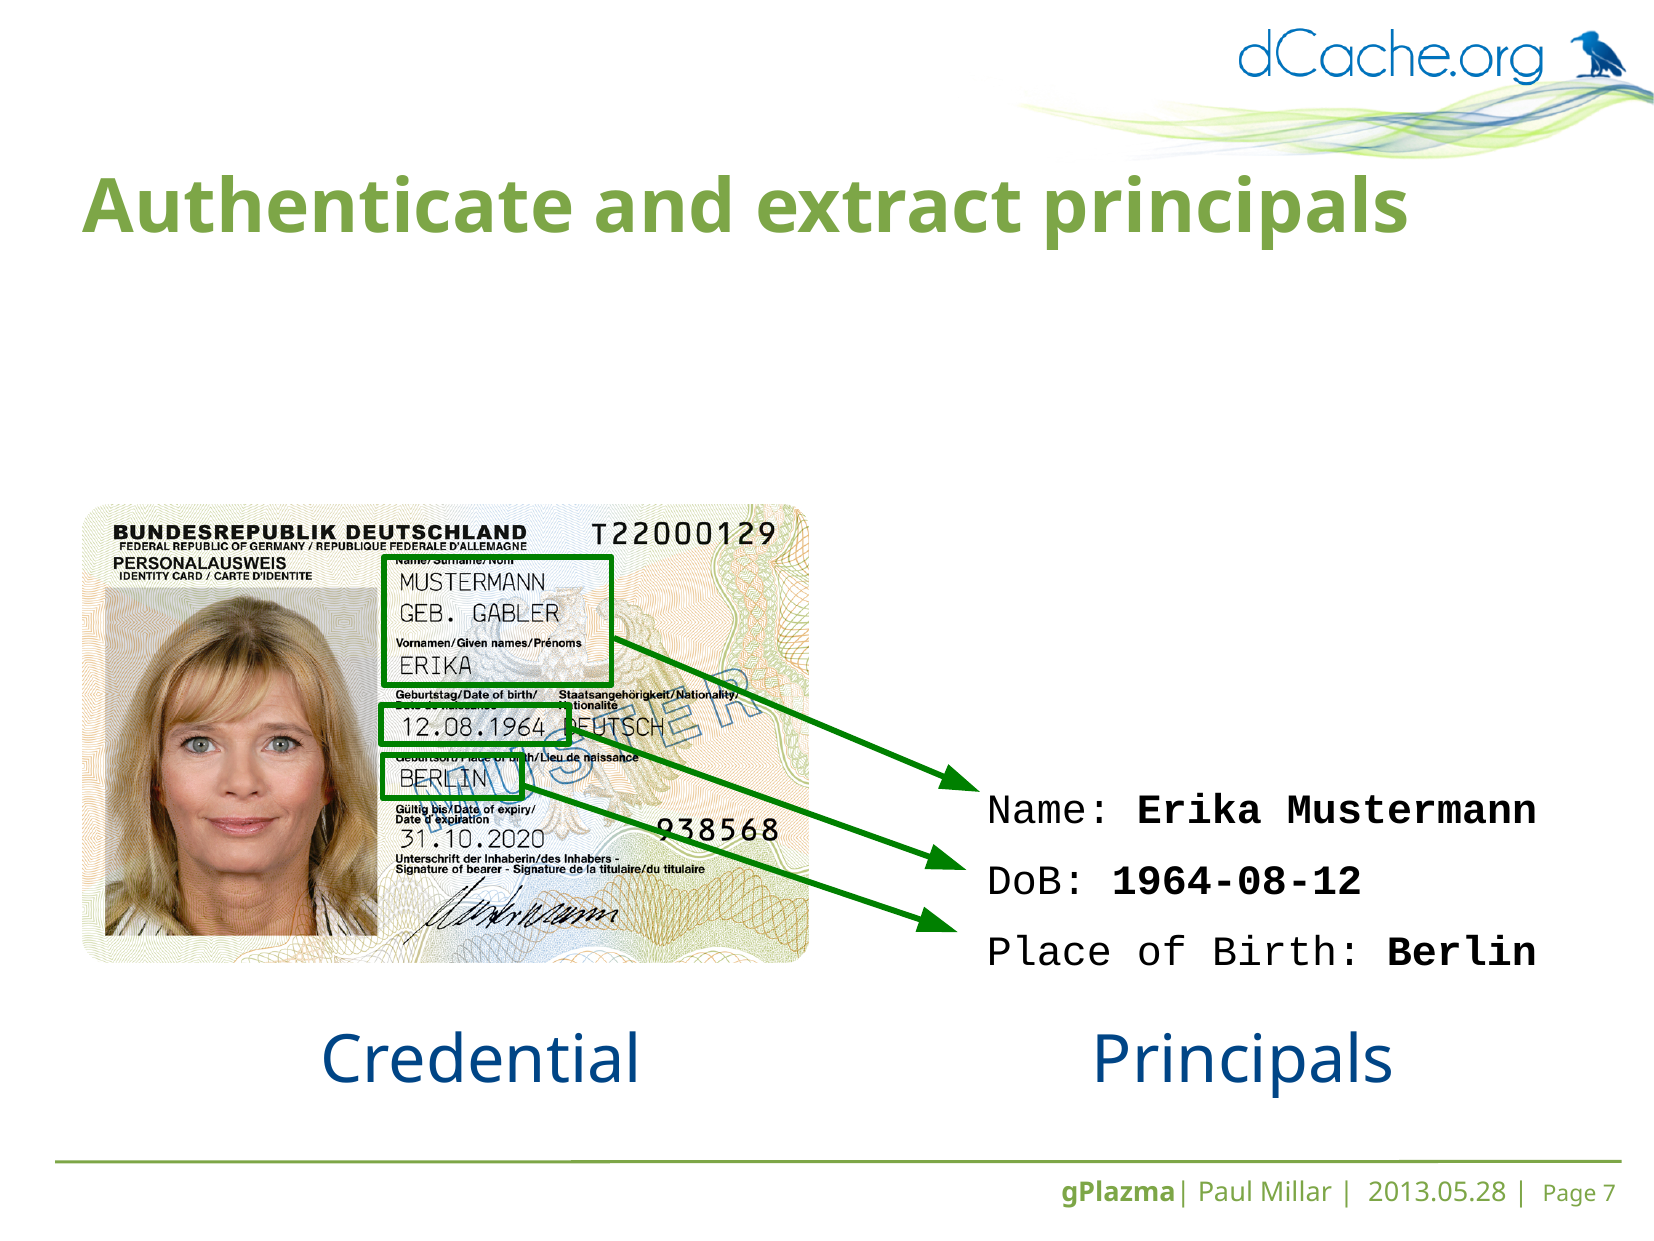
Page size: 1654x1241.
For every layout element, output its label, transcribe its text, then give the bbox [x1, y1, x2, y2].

picture [82, 504, 809, 963]
title Authenticate and extract principals [82, 155, 1605, 252]
picture [384, 708, 566, 741]
picture [956, 16, 1654, 169]
list Name: Erika Mustermann DoB: 1964-08-12 Place of Birth: Berlin [845, 669, 1572, 992]
picture [387, 560, 609, 682]
list Credential [82, 1011, 809, 1124]
picture [385, 758, 519, 795]
list Principals [845, 1011, 1572, 1135]
